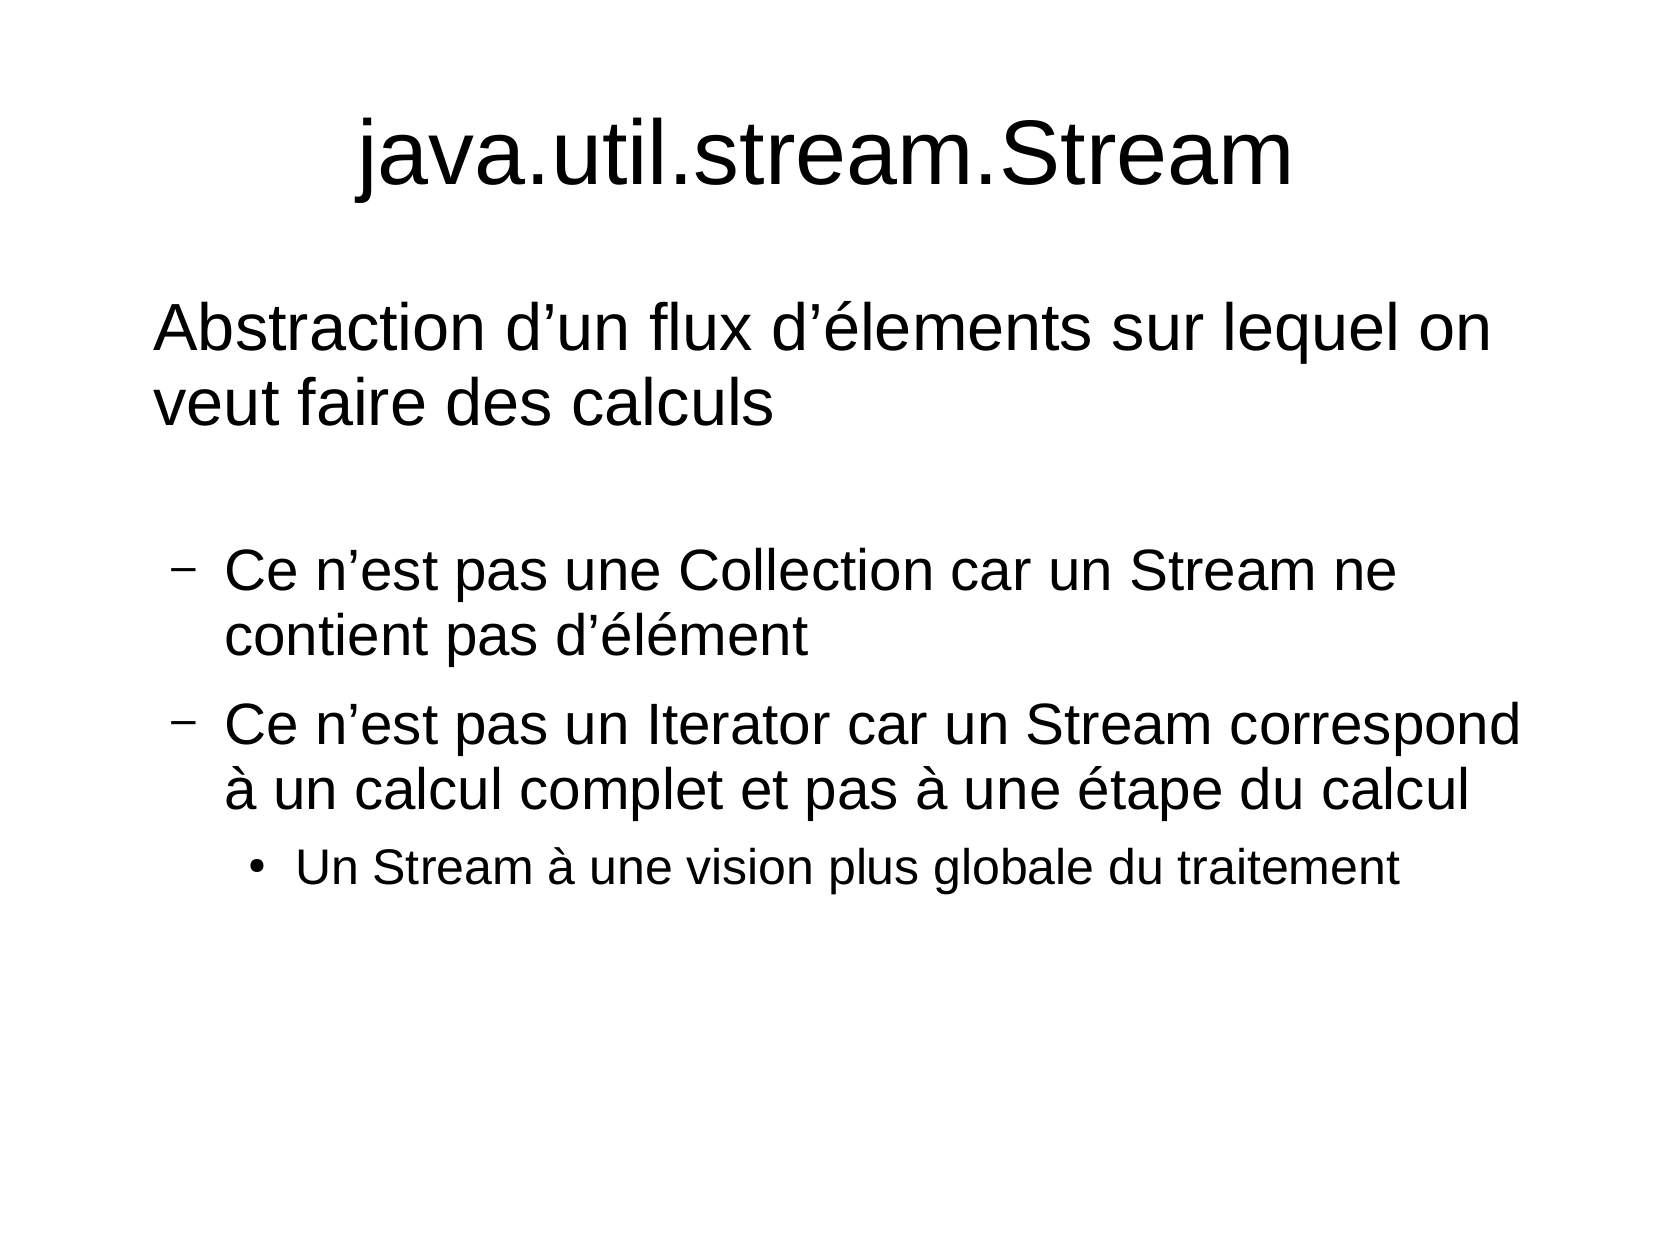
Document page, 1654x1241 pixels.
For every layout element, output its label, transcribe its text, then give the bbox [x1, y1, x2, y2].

list Abstraction d’un flux d’élements sur lequel on veut faire des calculs Ce n’est pas une Collection car un Stream ne contient pas d’élément Ce n’est pas un Iterator car un Stream correspond à un calcul complet et pas à une étape du calcul Un Stream à une vision plus globale du traitement [82, 290, 1571, 1156]
title java.util.stream.Stream [82, 49, 1571, 257]
